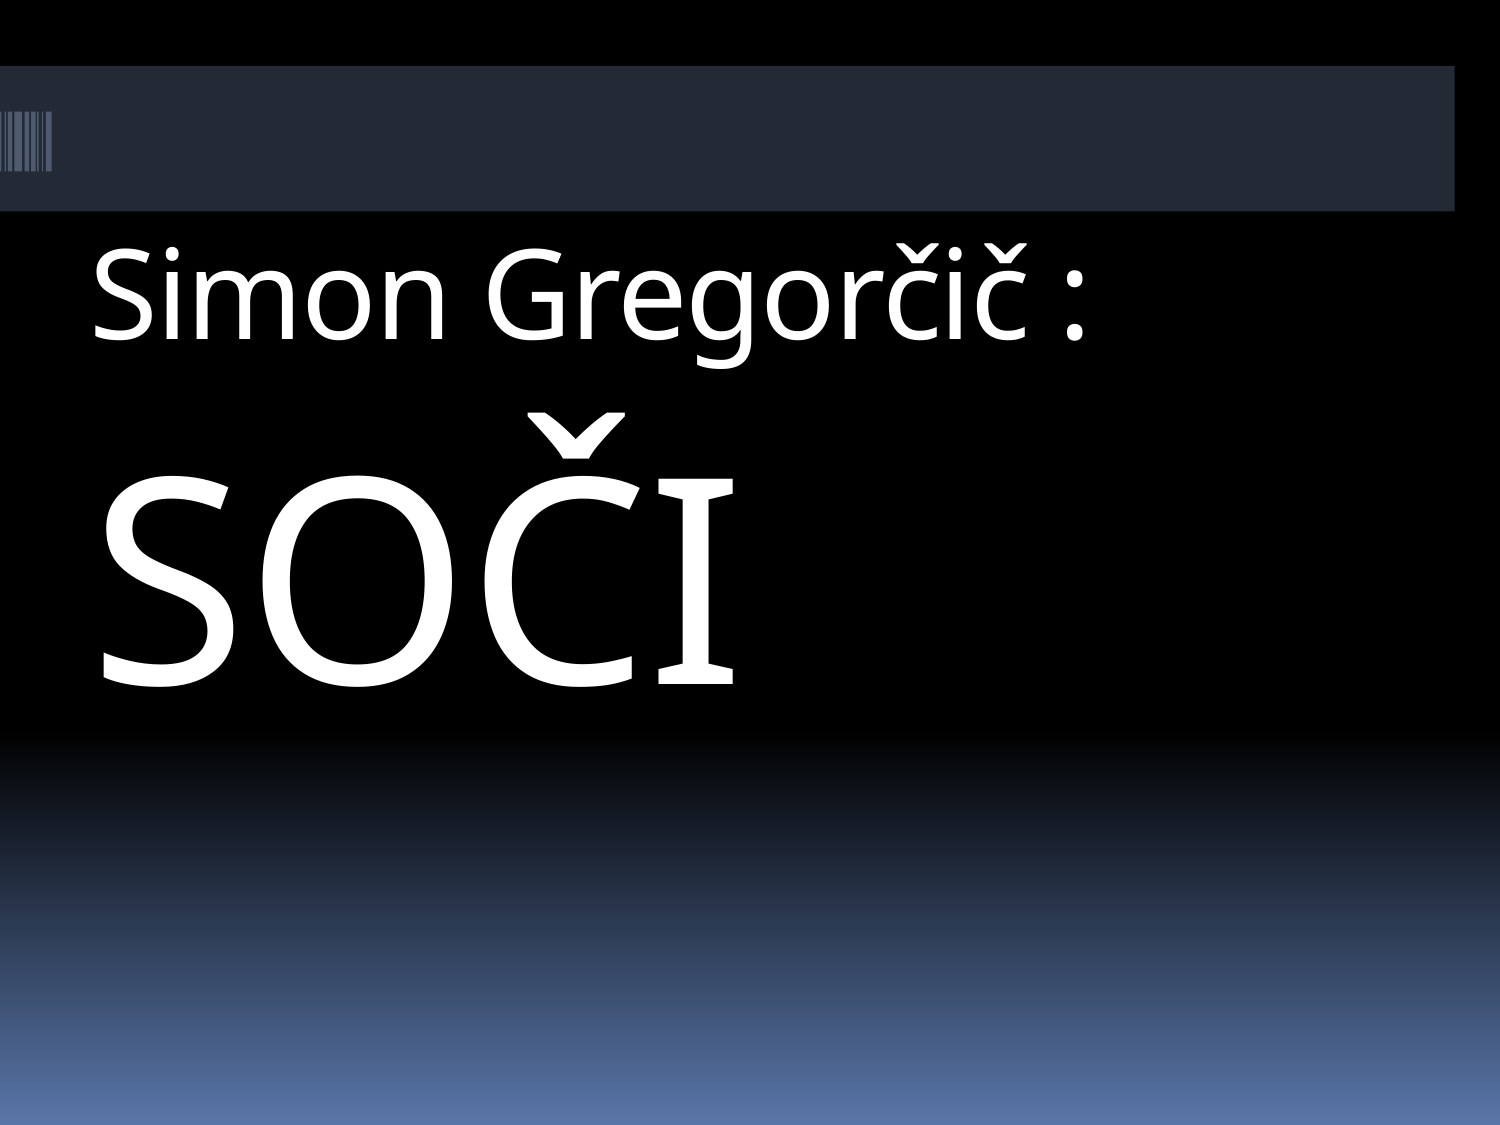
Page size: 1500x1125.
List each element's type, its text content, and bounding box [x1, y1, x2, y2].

title Simon Gregorčič : SOČI [75, 45, 1465, 997]
